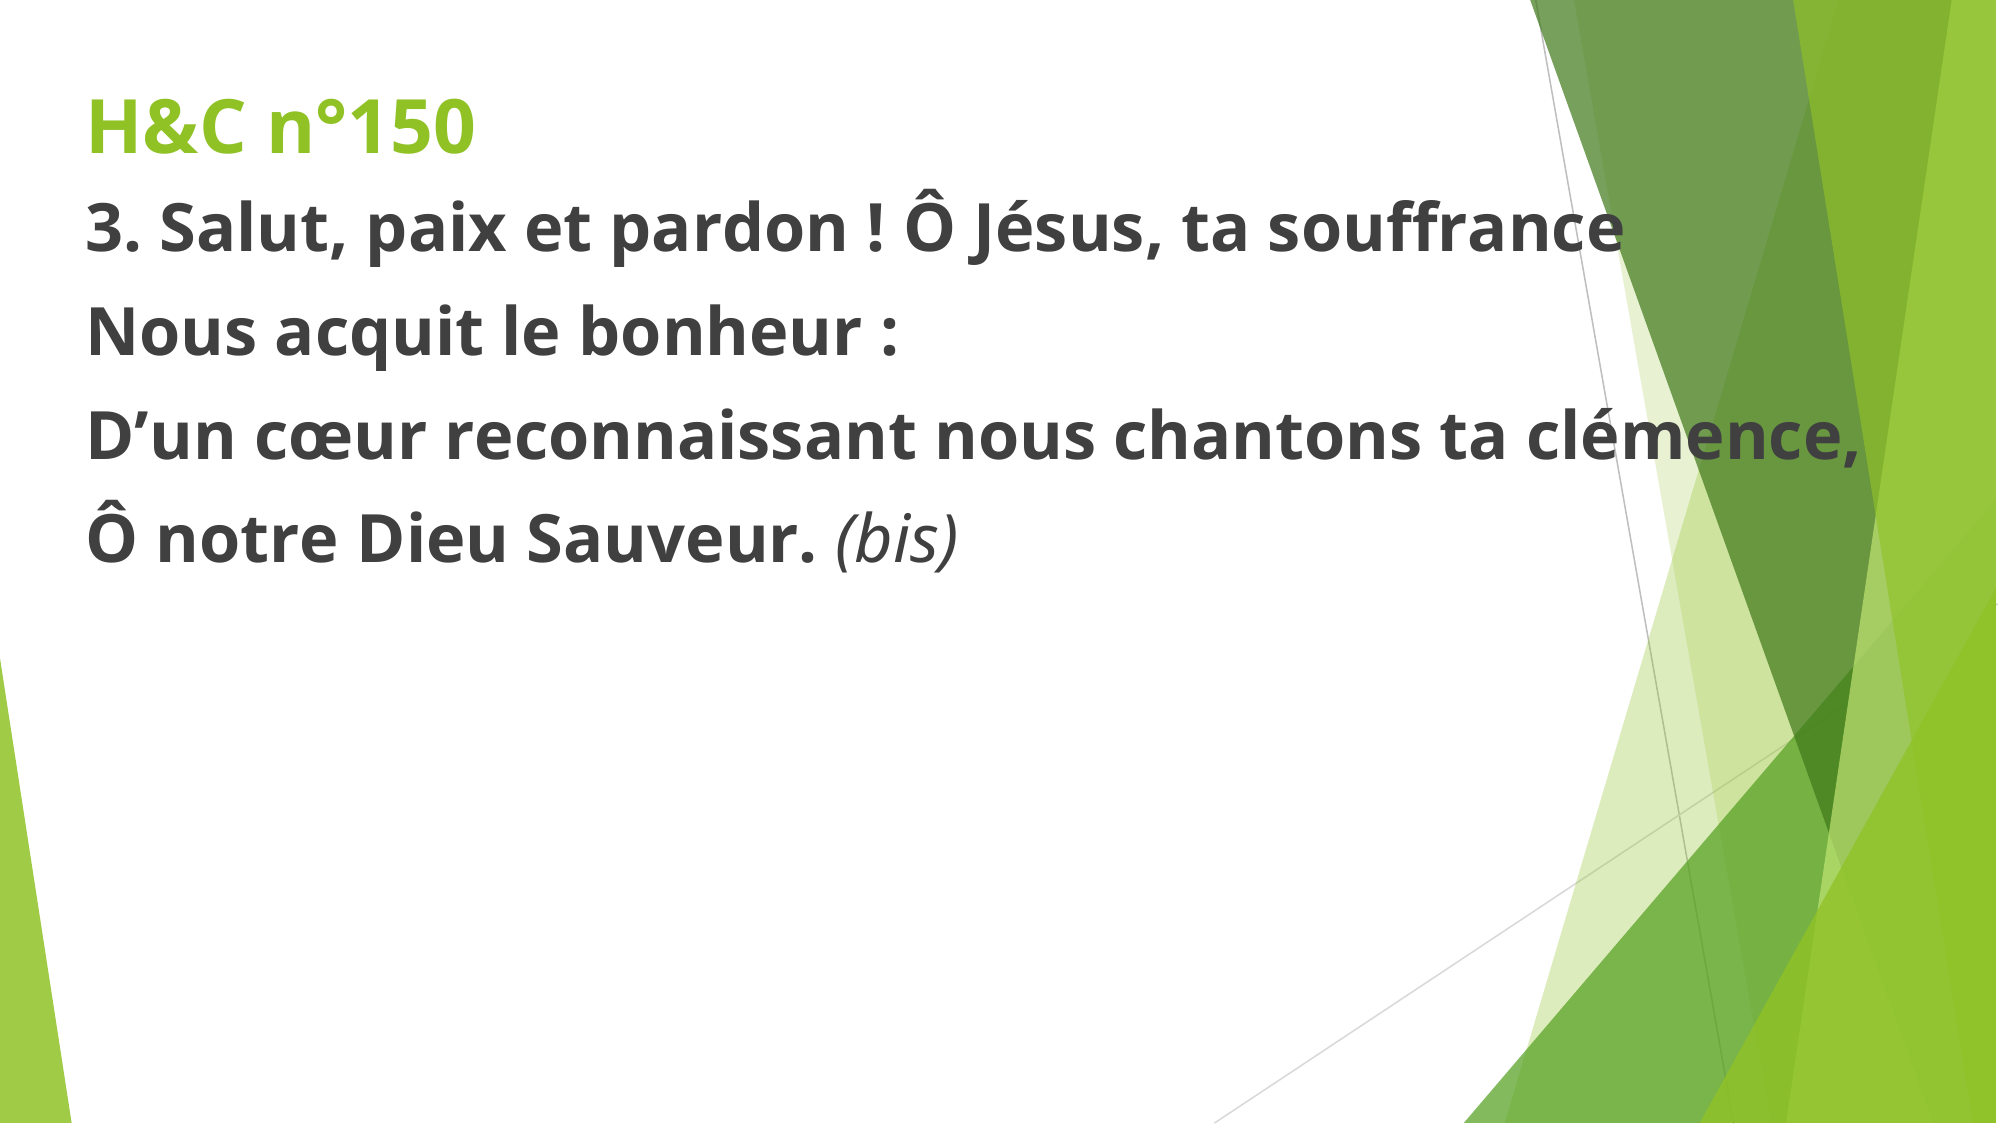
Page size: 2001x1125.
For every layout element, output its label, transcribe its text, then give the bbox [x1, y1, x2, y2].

text_box H&C n°150 [70, 70, 567, 165]
text_box 3. Salut, paix et pardon ! Ô Jésus, ta souffrance Nous acquit le bonheur : D’un cœur reconnaissant nous chantons ta clémence, Ô notre Dieu Sauveur. (bis) [70, 165, 1985, 1075]
